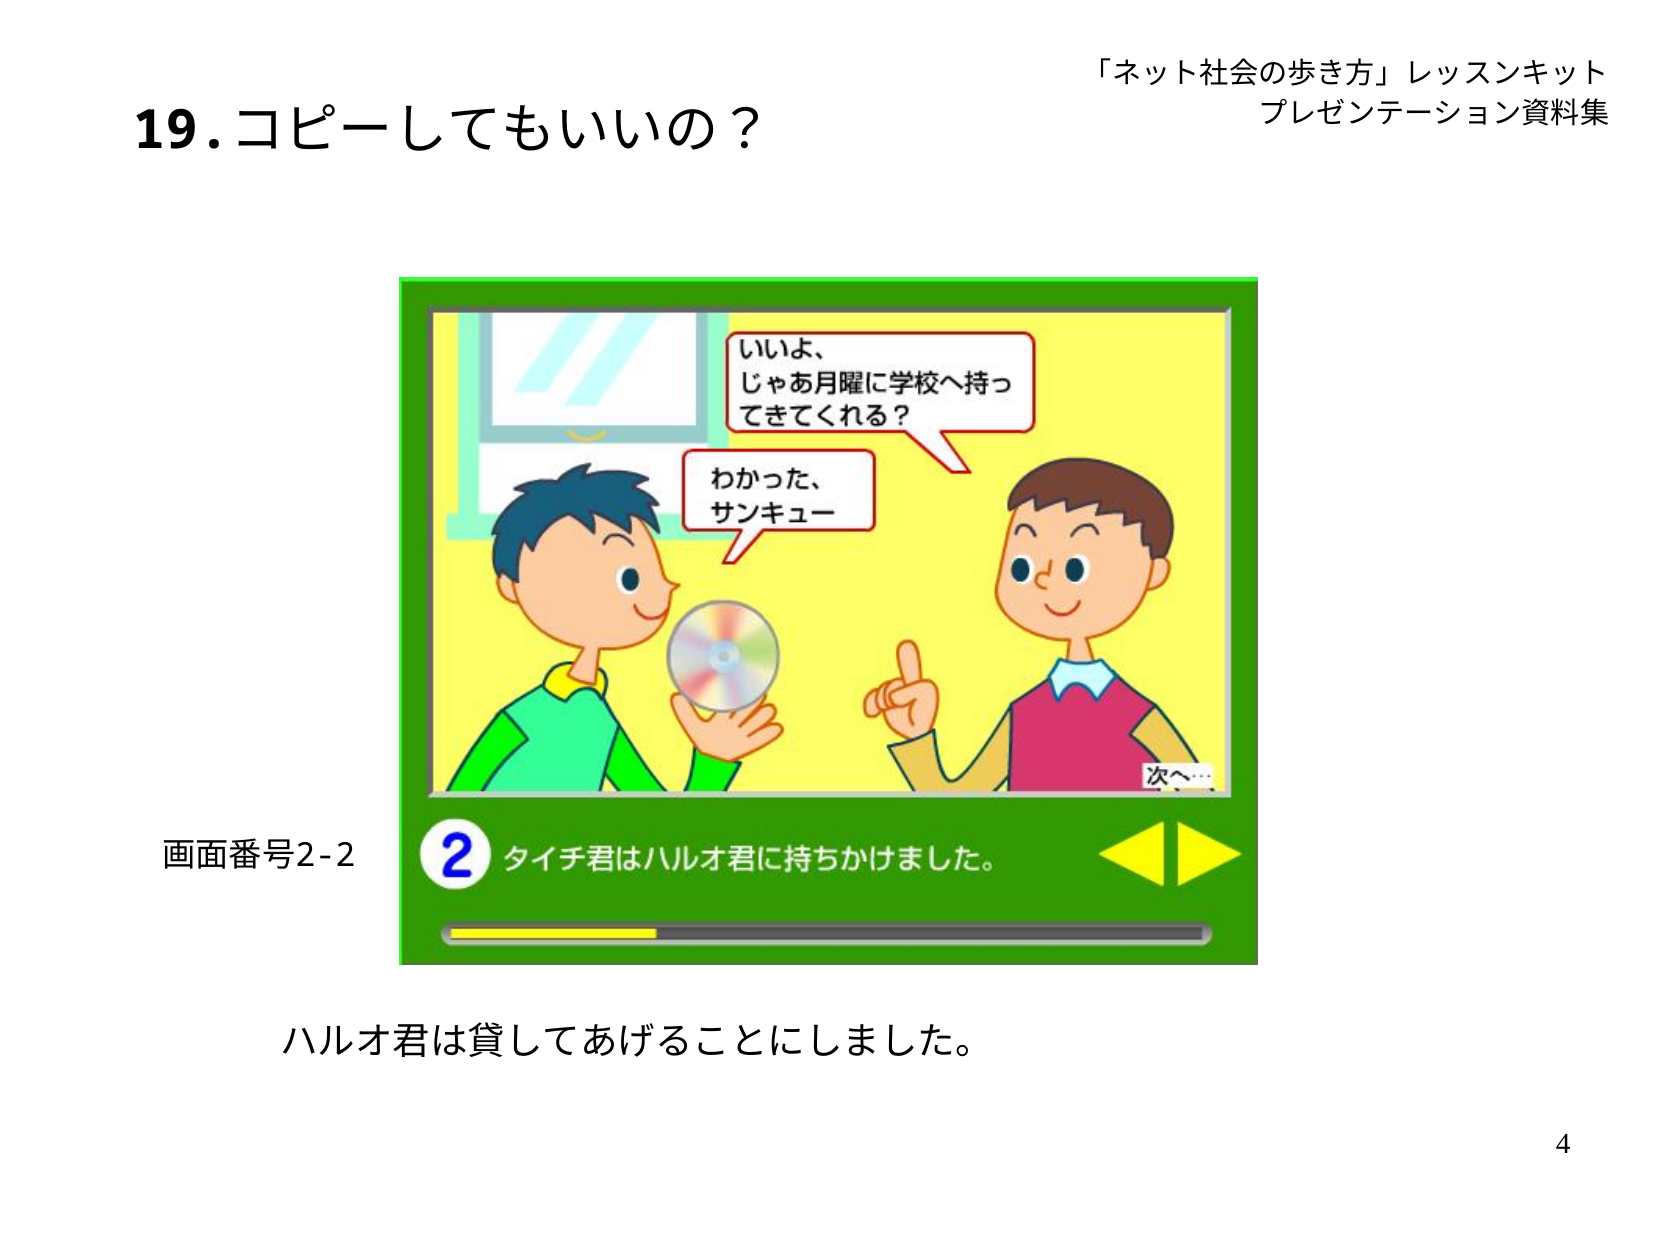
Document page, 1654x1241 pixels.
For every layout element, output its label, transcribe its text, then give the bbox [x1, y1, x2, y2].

text_box 「ネット社会の歩き方」レッスンキット プレゼンテーション資料集 [1062, 44, 1625, 139]
text_box 画面番号2-2 [147, 826, 384, 882]
text_box ハルオ君は貸してあげることにしました。 [265, 1003, 1447, 1074]
text_box 19.コピーしてもいいの？ [118, 88, 1241, 169]
picture [399, 277, 1258, 965]
